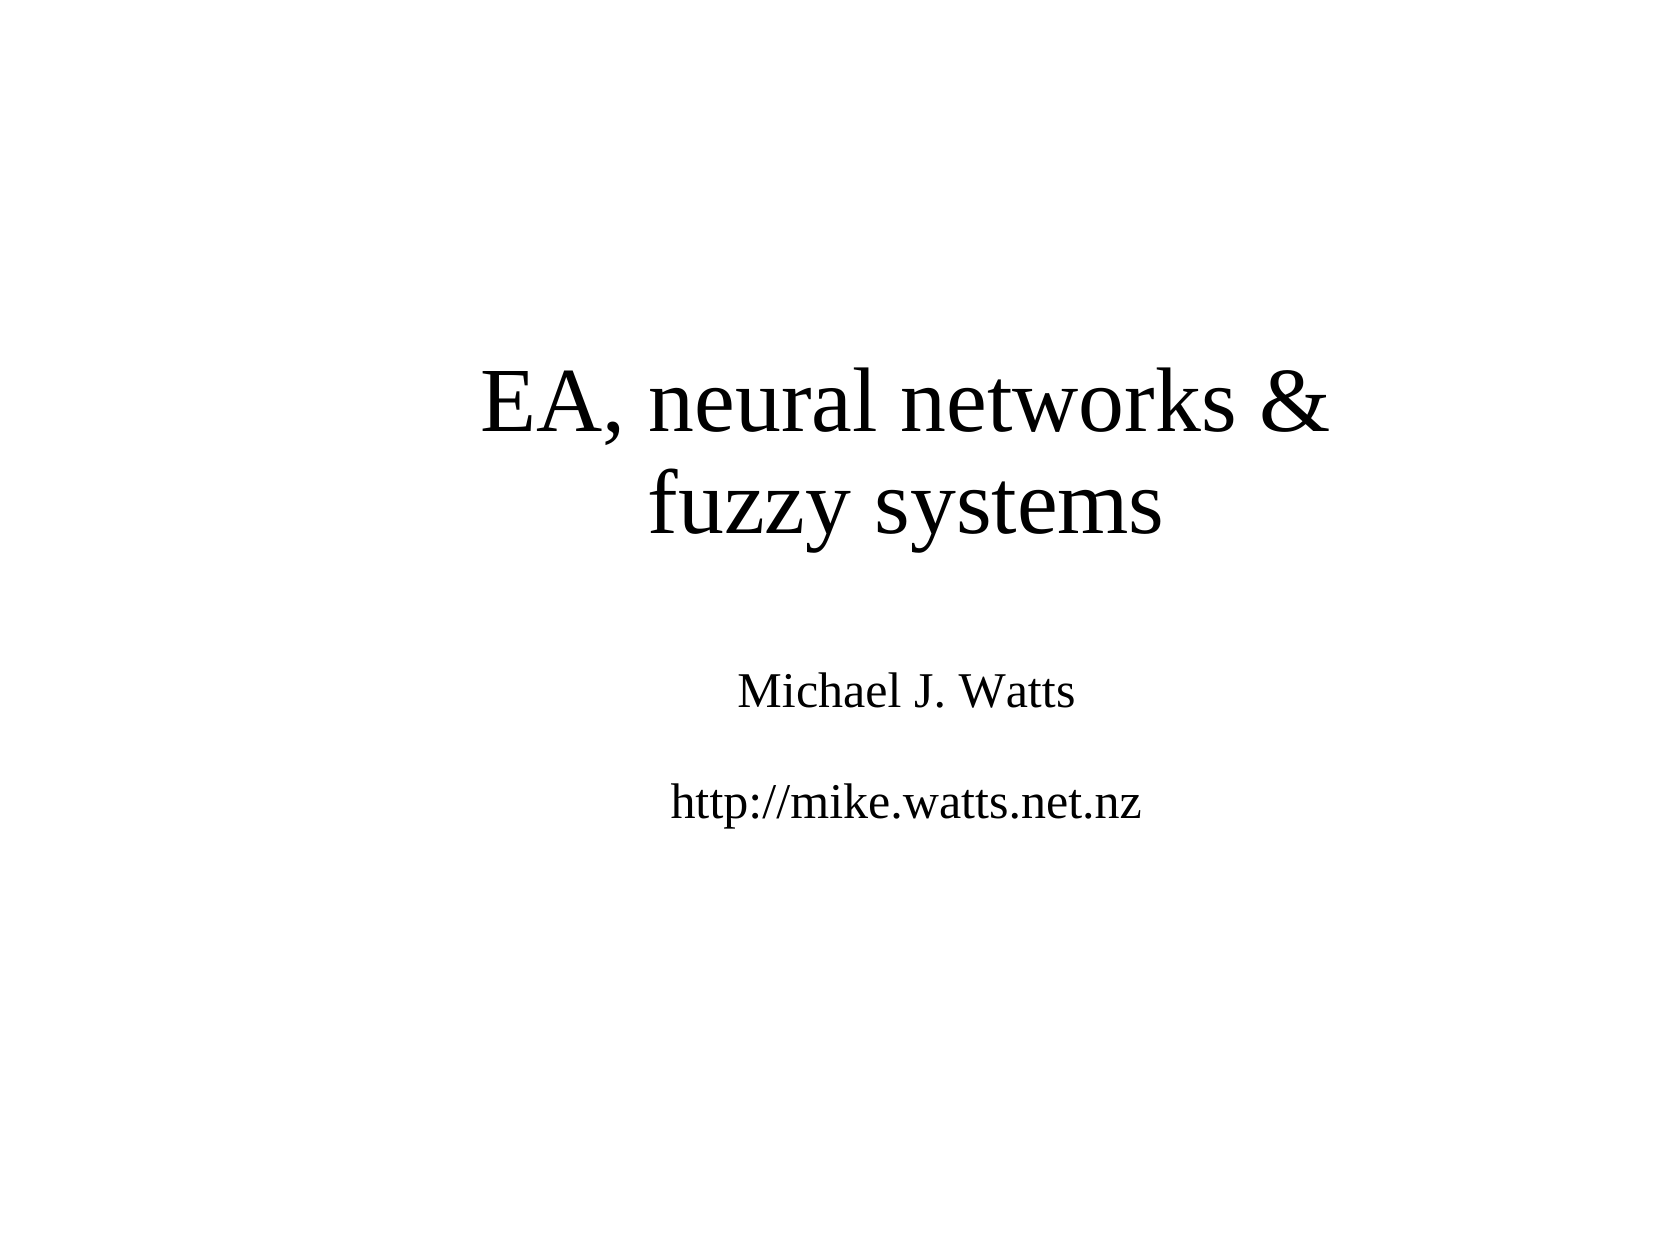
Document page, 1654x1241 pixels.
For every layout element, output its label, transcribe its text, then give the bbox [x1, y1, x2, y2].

text_box EA, neural networks & fuzzy systems Michael J. Watts http://mike.watts.net.nz [380, 349, 1433, 962]
